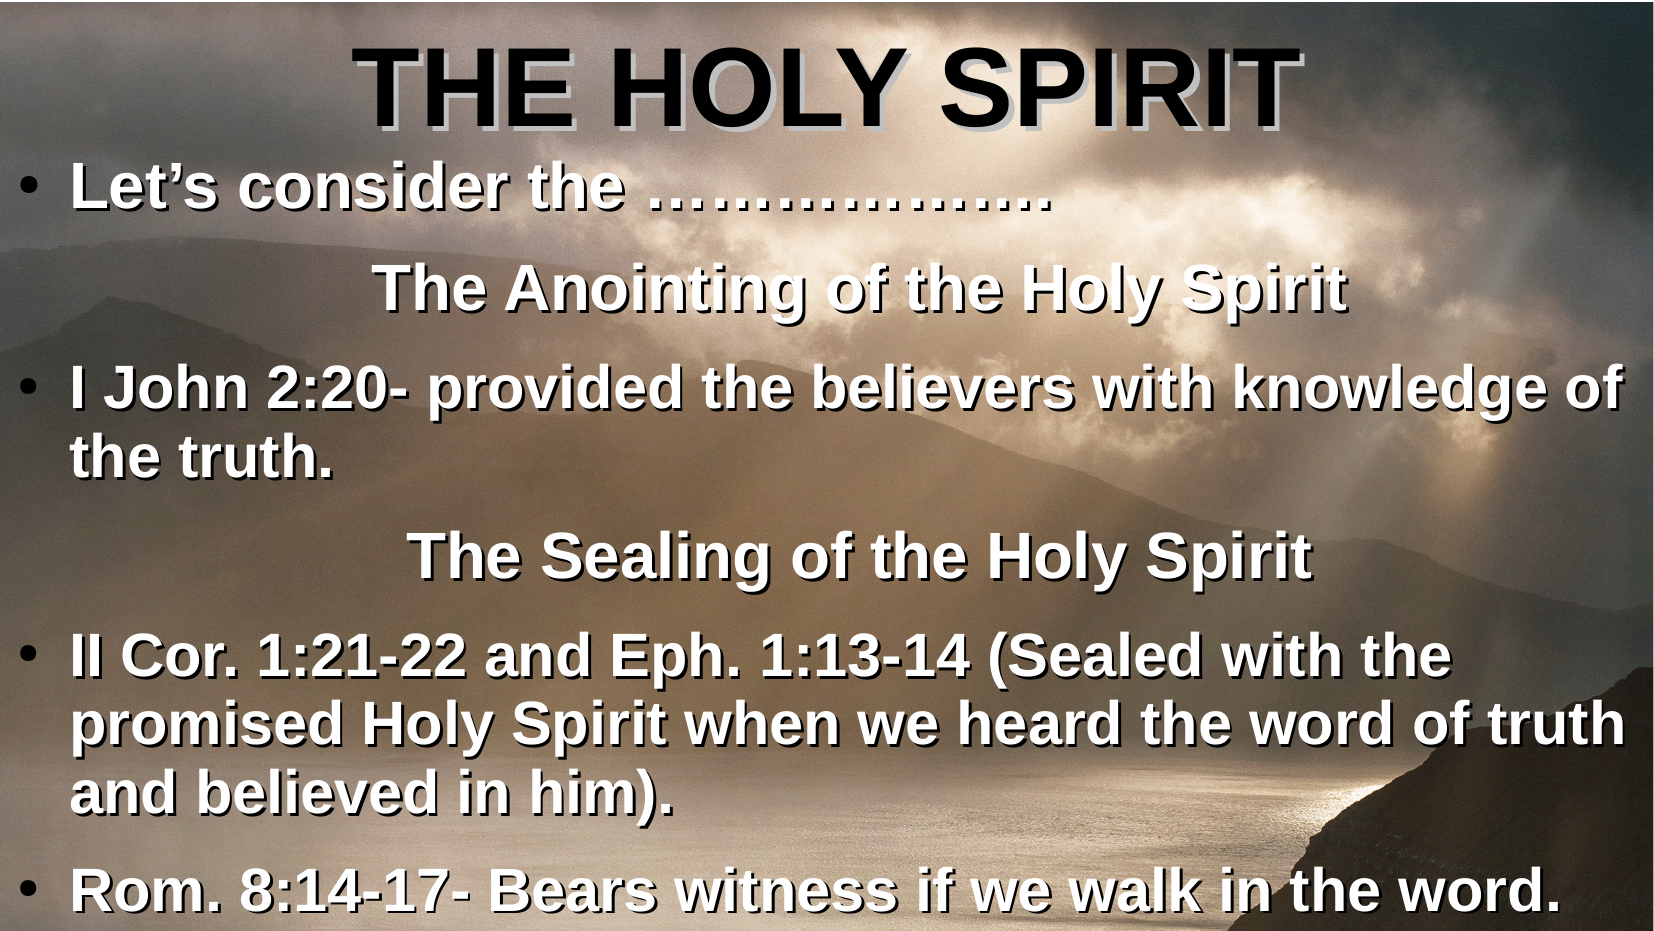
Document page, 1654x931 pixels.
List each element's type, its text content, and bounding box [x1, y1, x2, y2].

picture [0, 2, 1654, 931]
list Let’s consider the ………………. The Anointing of the Holy Spirit I John 2:20- provided the believers with knowledge of the truth. The Sealing of the Holy Spirit II Cor. 1:21-22 and Eph. 1:13-14 (Sealed with the promised Holy Spirit when we heard the word of truth and believed in him). Rom. 8:14-17- Bears witness if we walk in the word. [0, 150, 1651, 931]
title THE HOLY SPIRIT [82, 9, 1571, 150]
